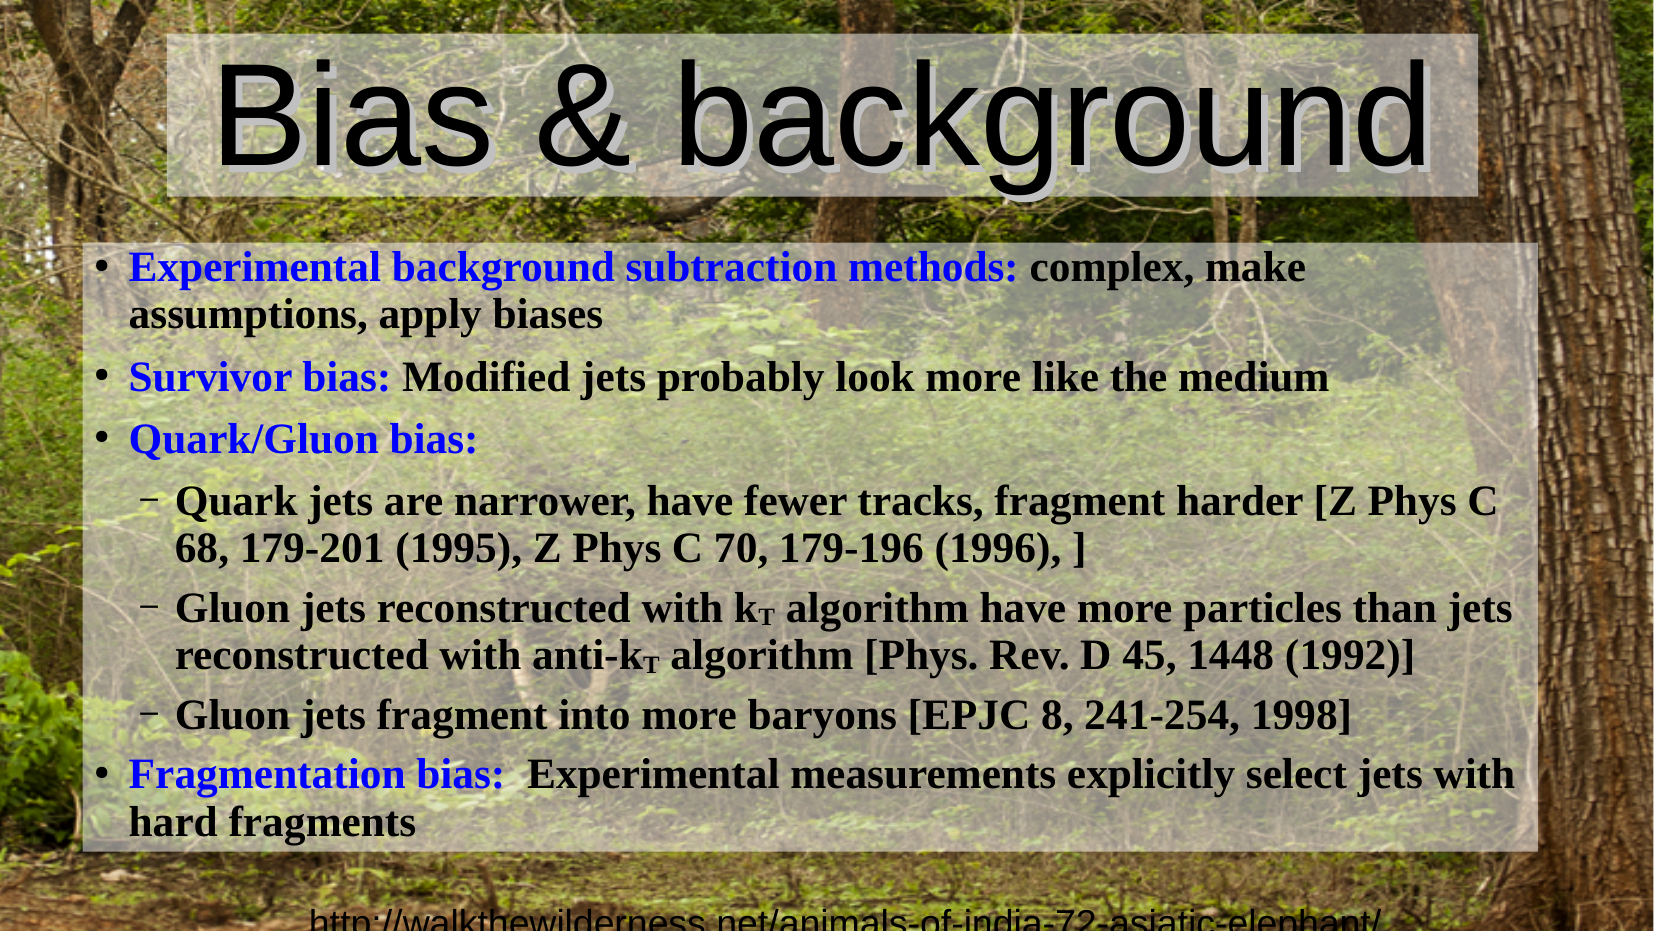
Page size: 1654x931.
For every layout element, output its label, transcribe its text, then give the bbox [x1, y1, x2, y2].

list Experimental background subtraction methods: complex, make assumptions, apply biases Survivor bias: Modified jets probably look more like the medium Quark/Gluon bias: Quark jets are narrower, have fewer tracks, fragment harder [Z Phys C 68, 179-201 (1995), Z Phys C 70, 179-196 (1996), ] Gluon jets reconstructed with kT algorithm have more particles than jets reconstructed with anti-kT algorithm [Phys. Rev. D 45, 1448 (1992)] Gluon jets fragment into more baryons [EPJC 8, 241-254, 1998] Fragmentation bias: Experimental measurements explicitly select jets with hard fragments [82, 242, 1538, 852]
text_box http://walkthewilderness.net/animals-of-india-72-asiatic-elephant/ [294, 894, 1397, 931]
title Bias & background [166, 33, 1479, 197]
picture [0, 0, 1654, 931]
